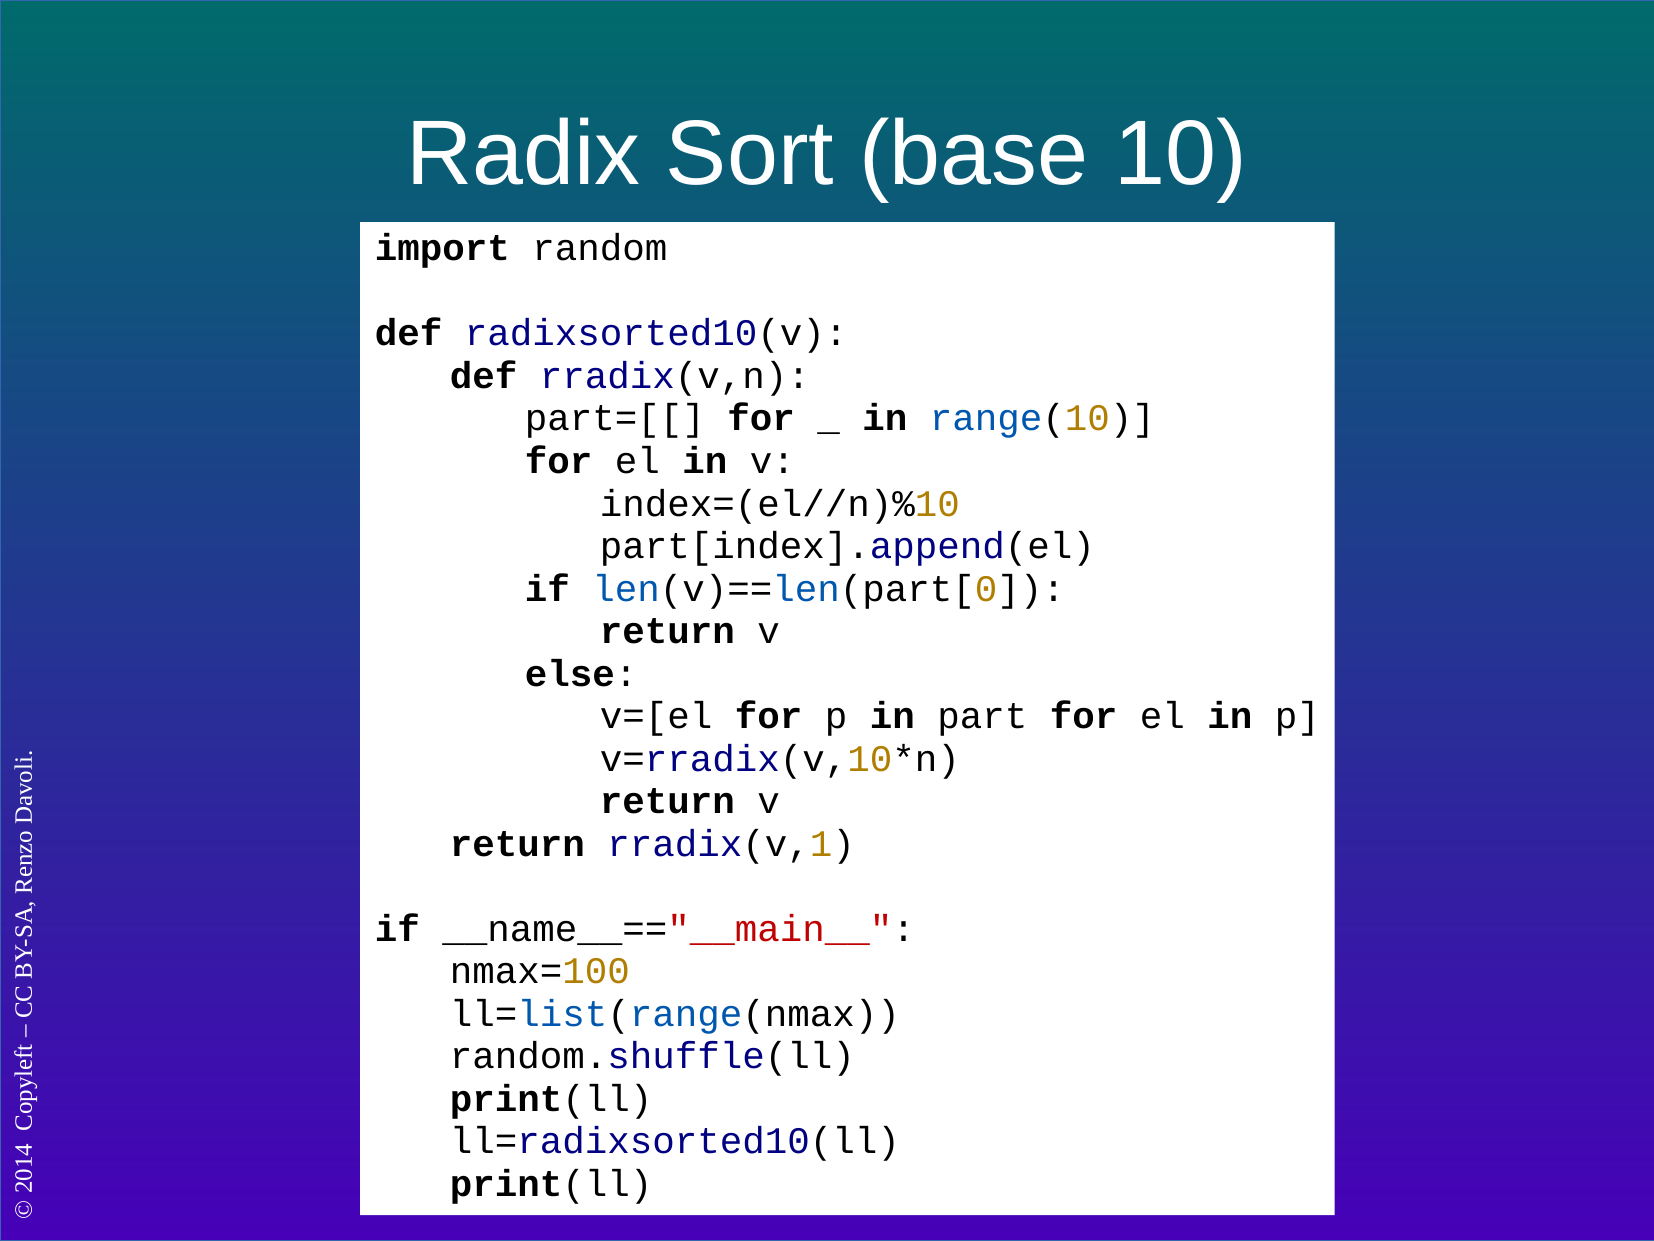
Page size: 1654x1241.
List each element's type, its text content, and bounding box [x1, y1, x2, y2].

title Radix Sort (base 10) [82, 49, 1571, 257]
text_box import random def radixsorted10(v): def rradix(v,n): part=[[] for _ in range(10)] for el in v: index=(el//n)%10 part[index].append(el) if len(v)==len(part[0]): return v else: v=[el for p in part for el in p] v=rradix(v,10*n) return v return rradix(v,1) if __name__=="__main__": nmax=100 ll=list(range(nmax)) random.shuffle(ll) print(ll) ll=radixsorted10(ll) print(ll) [360, 222, 1335, 1216]
